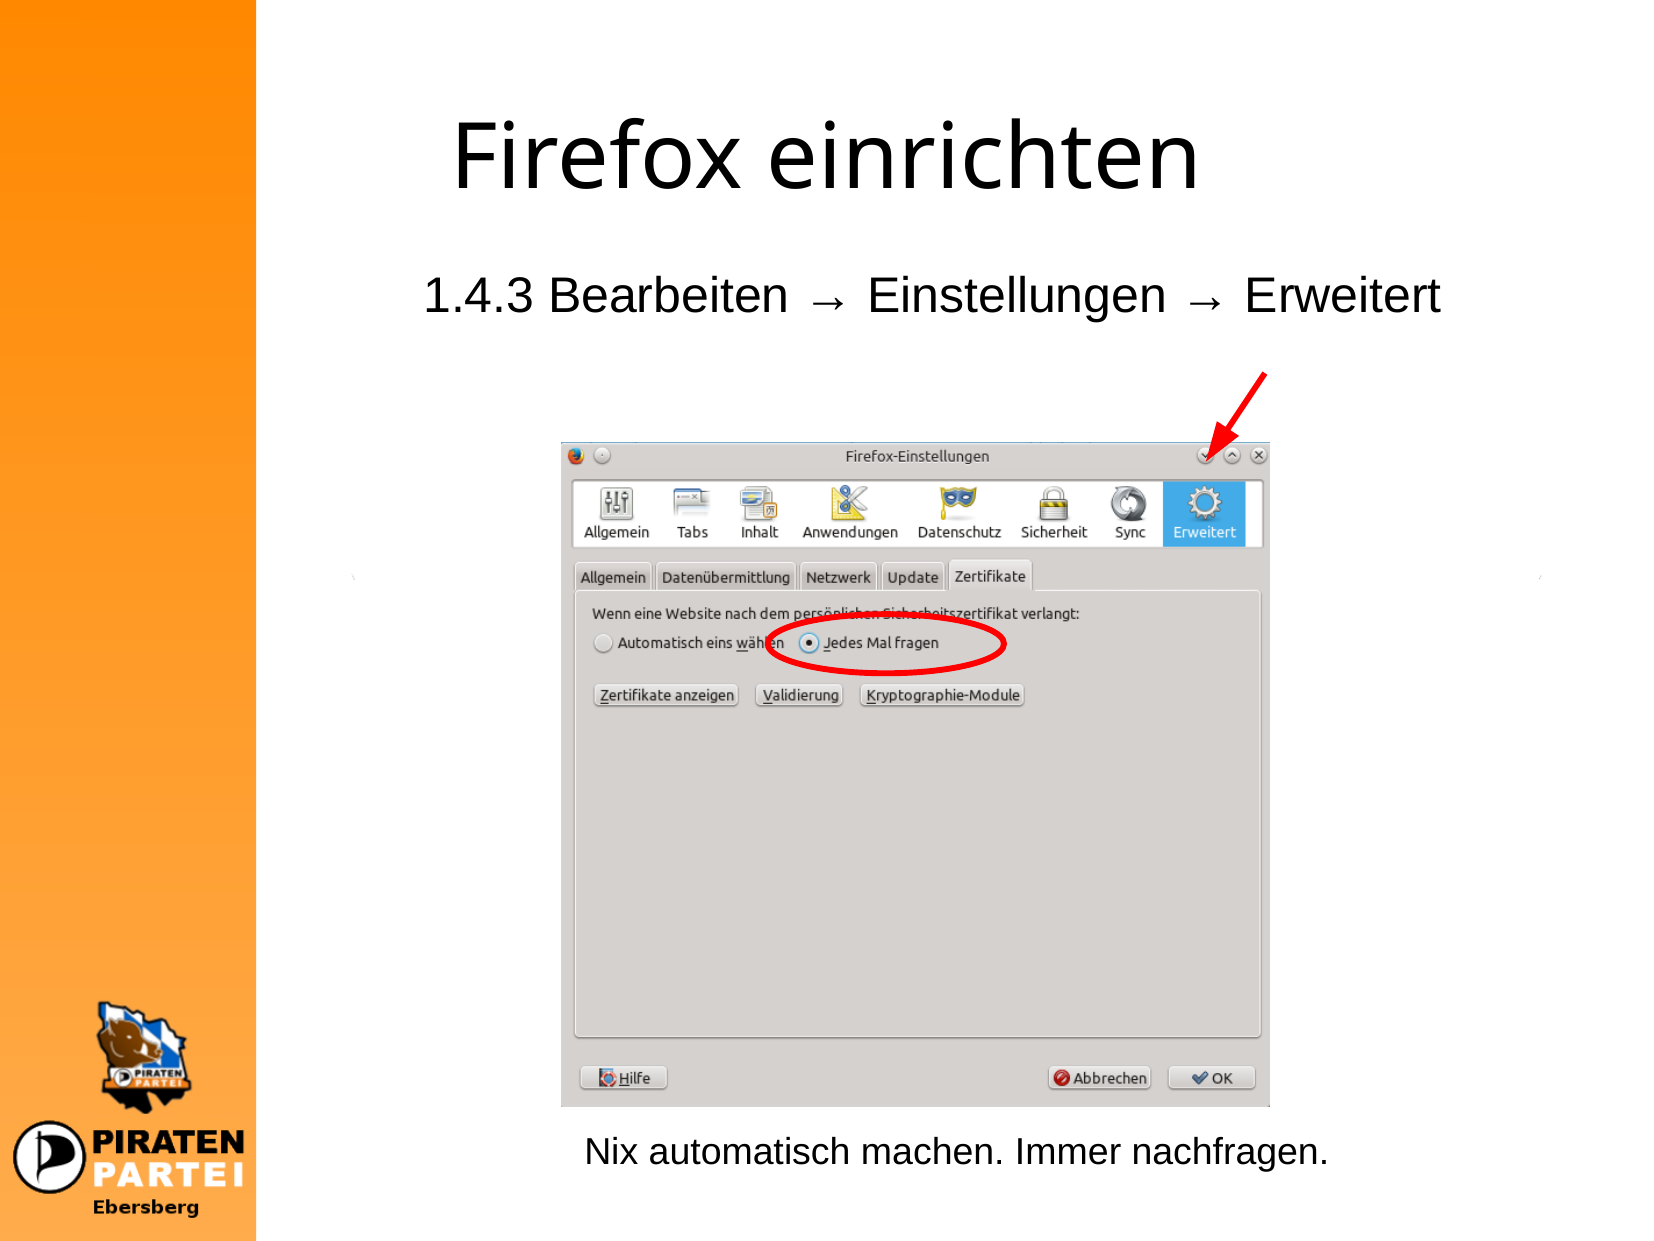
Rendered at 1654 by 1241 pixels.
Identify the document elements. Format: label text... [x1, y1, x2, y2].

subtitle 1.4.3 Bearbeiten → Einstellungen → Erweitert [295, 236, 1571, 355]
title Firefox einrichten [82, 49, 1571, 257]
text_box Nix automatisch machen. Immer nachfragen. [319, 1092, 1595, 1211]
picture [0, 0, 1654, 1241]
